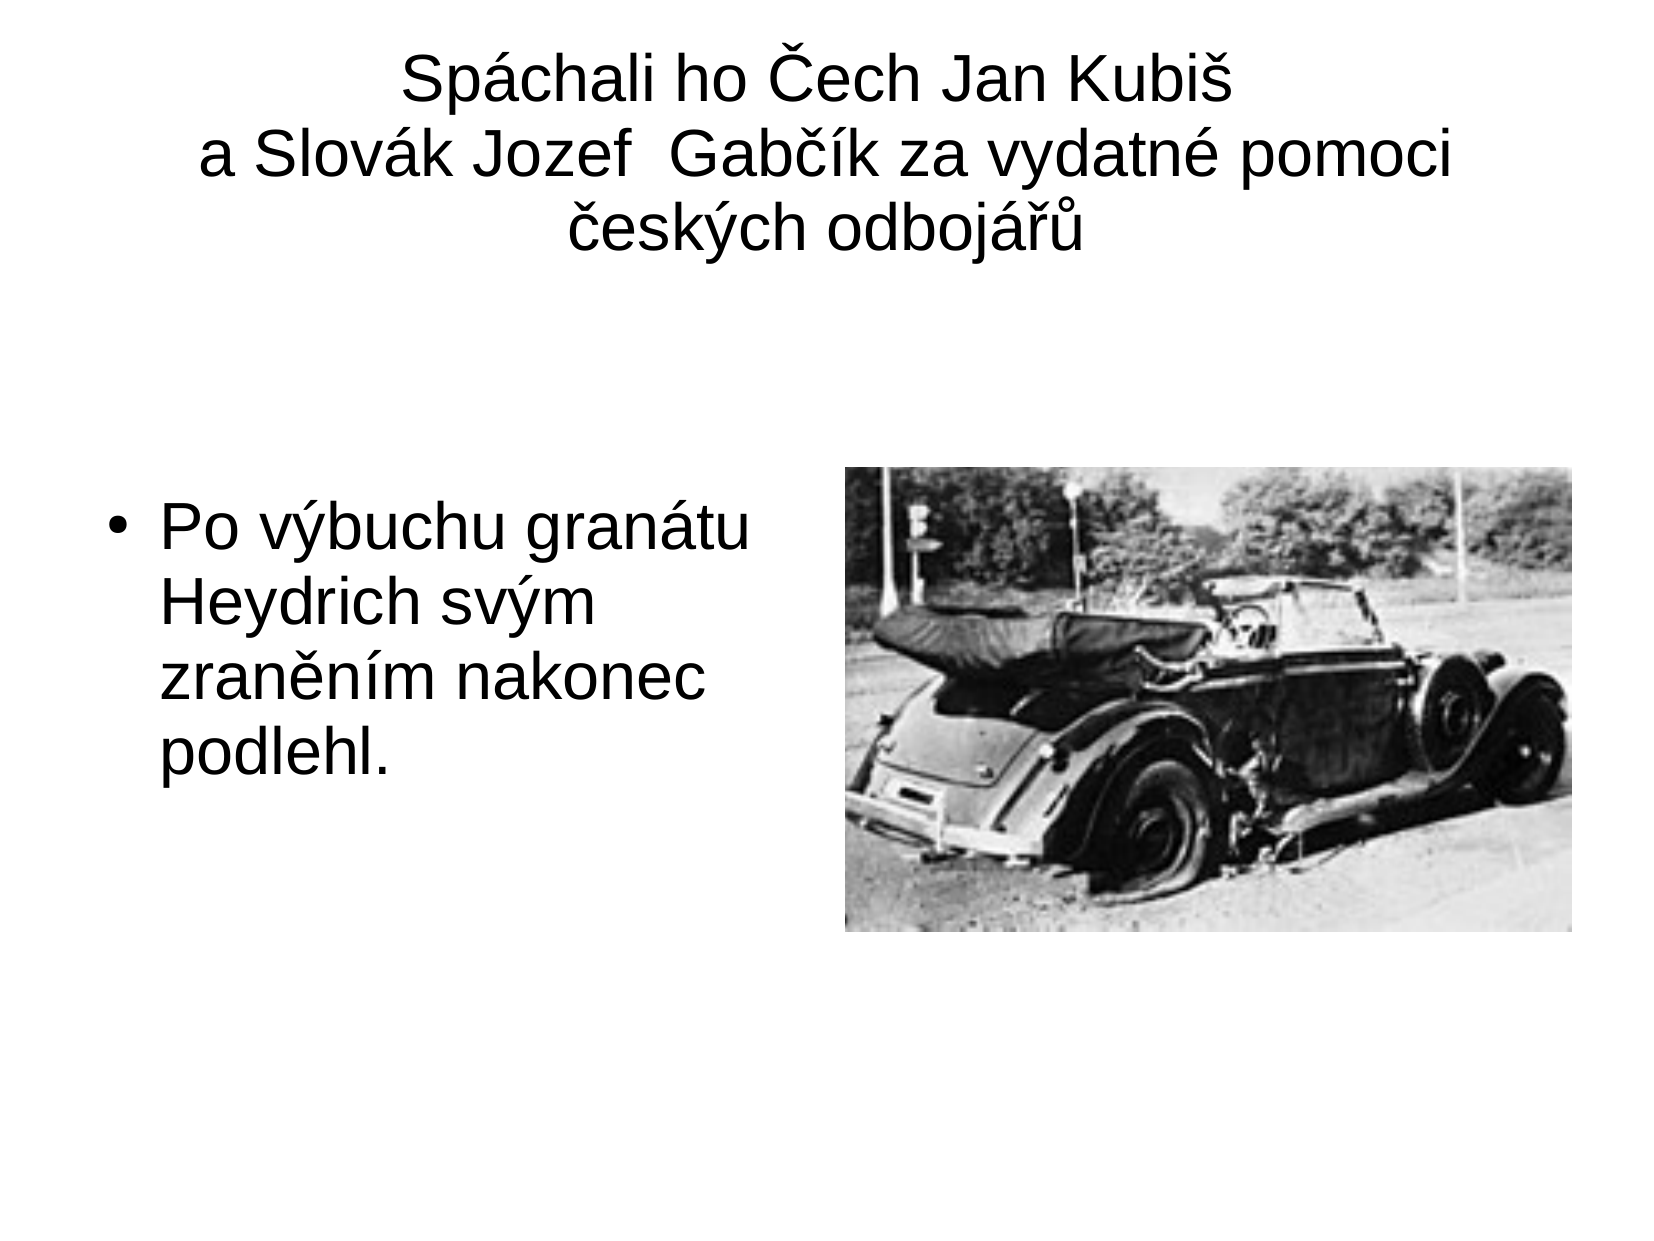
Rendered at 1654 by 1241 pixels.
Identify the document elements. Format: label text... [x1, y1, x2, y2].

title Spáchali ho Čech Jan Kubiš a Slovák Jozef Gabčík za vydatné pomoci českých odbojářů [82, 40, 1571, 266]
picture [845, 467, 1572, 932]
list Po výbuchu granátu Heydrich svým zraněním nakonec podlehl. [88, 244, 815, 1063]
